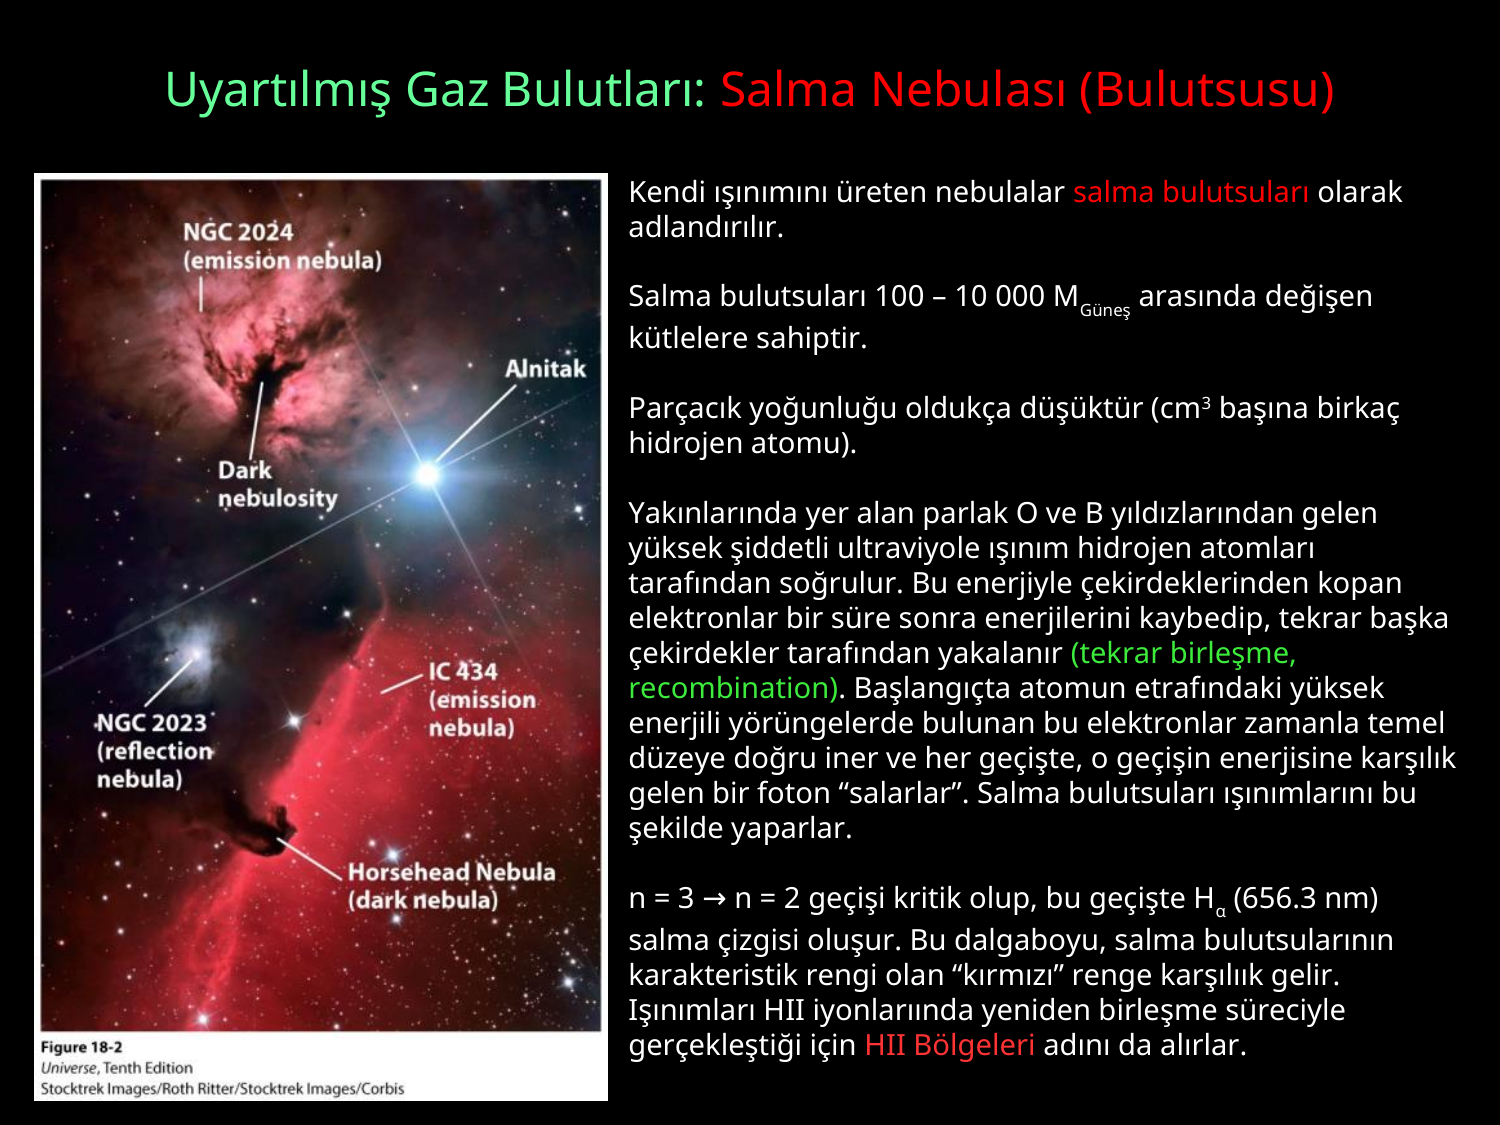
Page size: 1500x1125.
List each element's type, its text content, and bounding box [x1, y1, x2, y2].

text_box Kendi ışınımını üreten nebulalar salma bulutsuları olarak adlandırılır. Salma bulutsuları 100 – 10 000 MGüneş arasında değişen kütlelere sahiptir. Parçacık yoğunluğu oldukça düşüktür (cm3 başına birkaç hidrojen atomu). Yakınlarında yer alan parlak O ve B yıldızlarından gelen yüksek şiddetli ultraviyole ışınım hidrojen atomları tarafından soğrulur. Bu enerjiyle çekirdeklerinden kopan elektronlar bir süre sonra enerjilerini kaybedip, tekrar başka çekirdekler tarafından yakalanır (tekrar birleşme, recombination). Başlangıçta atomun etrafındaki yüksek enerjili yörüngelerde bulunan bu elektronlar zamanla temel düzeye doğru iner ve her geçişte, o geçişin enerjisine karşılık gelen bir foton “salarlar”. Salma bulutsuları ışınımlarını bu şekilde yaparlar. n = 3 → n = 2 geçişi kritik olup, bu geçişte Hα (656.3 nm) salma çizgisi oluşur. Bu dalgaboyu, salma bulutsularının karakteristik rengi olan “kırmızı” renge karşılıık gelir. Işınımları HII iyonlarıında yeniden birleşme süreciyle gerçekleştiği için HII Bölgeleri adını da alırlar. [613, 165, 1476, 1104]
picture [34, 173, 608, 1101]
title Uyartılmış Gaz Bulutları: Salma Nebulası (Bulutsusu) [75, 50, 1425, 156]
